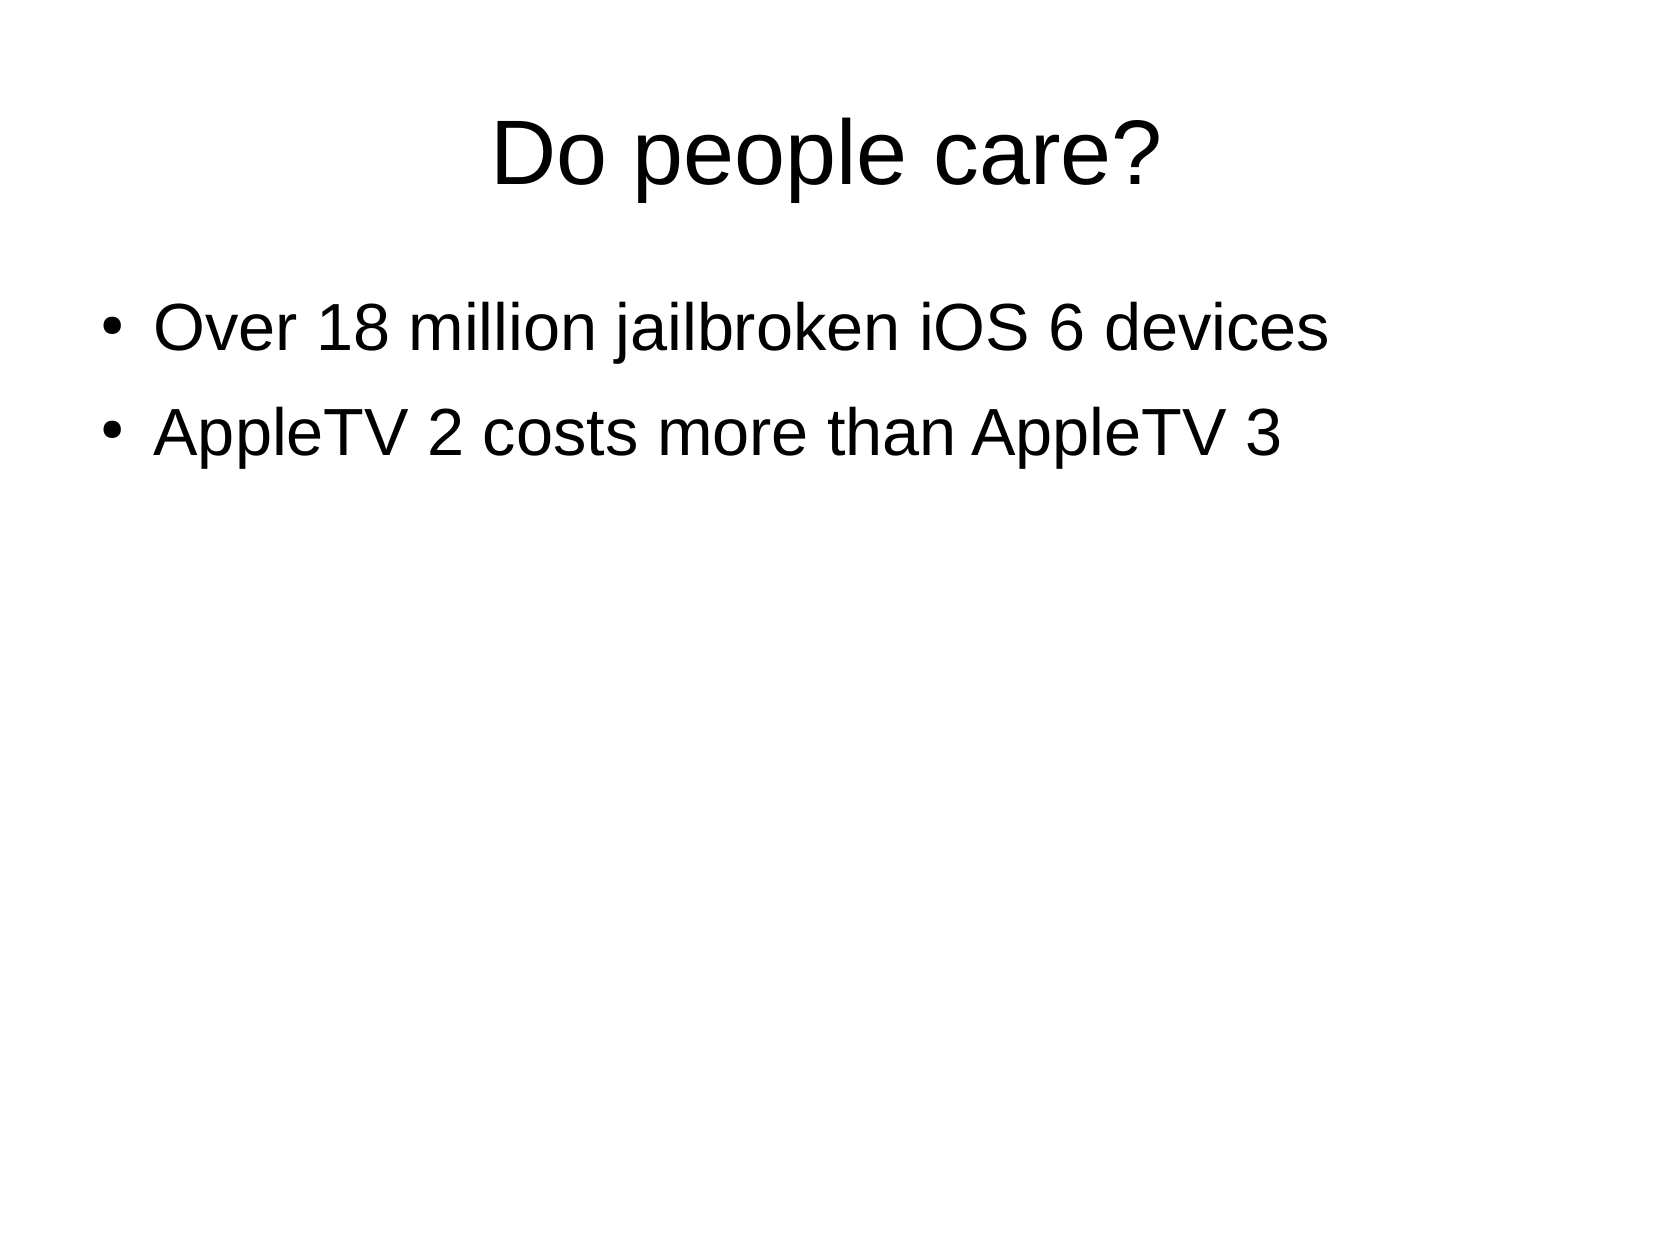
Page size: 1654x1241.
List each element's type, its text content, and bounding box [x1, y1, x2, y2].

title Do people care? [82, 49, 1571, 257]
list Over 18 million jailbroken iOS 6 devices AppleTV 2 costs more than AppleTV 3 [82, 290, 1538, 1010]
